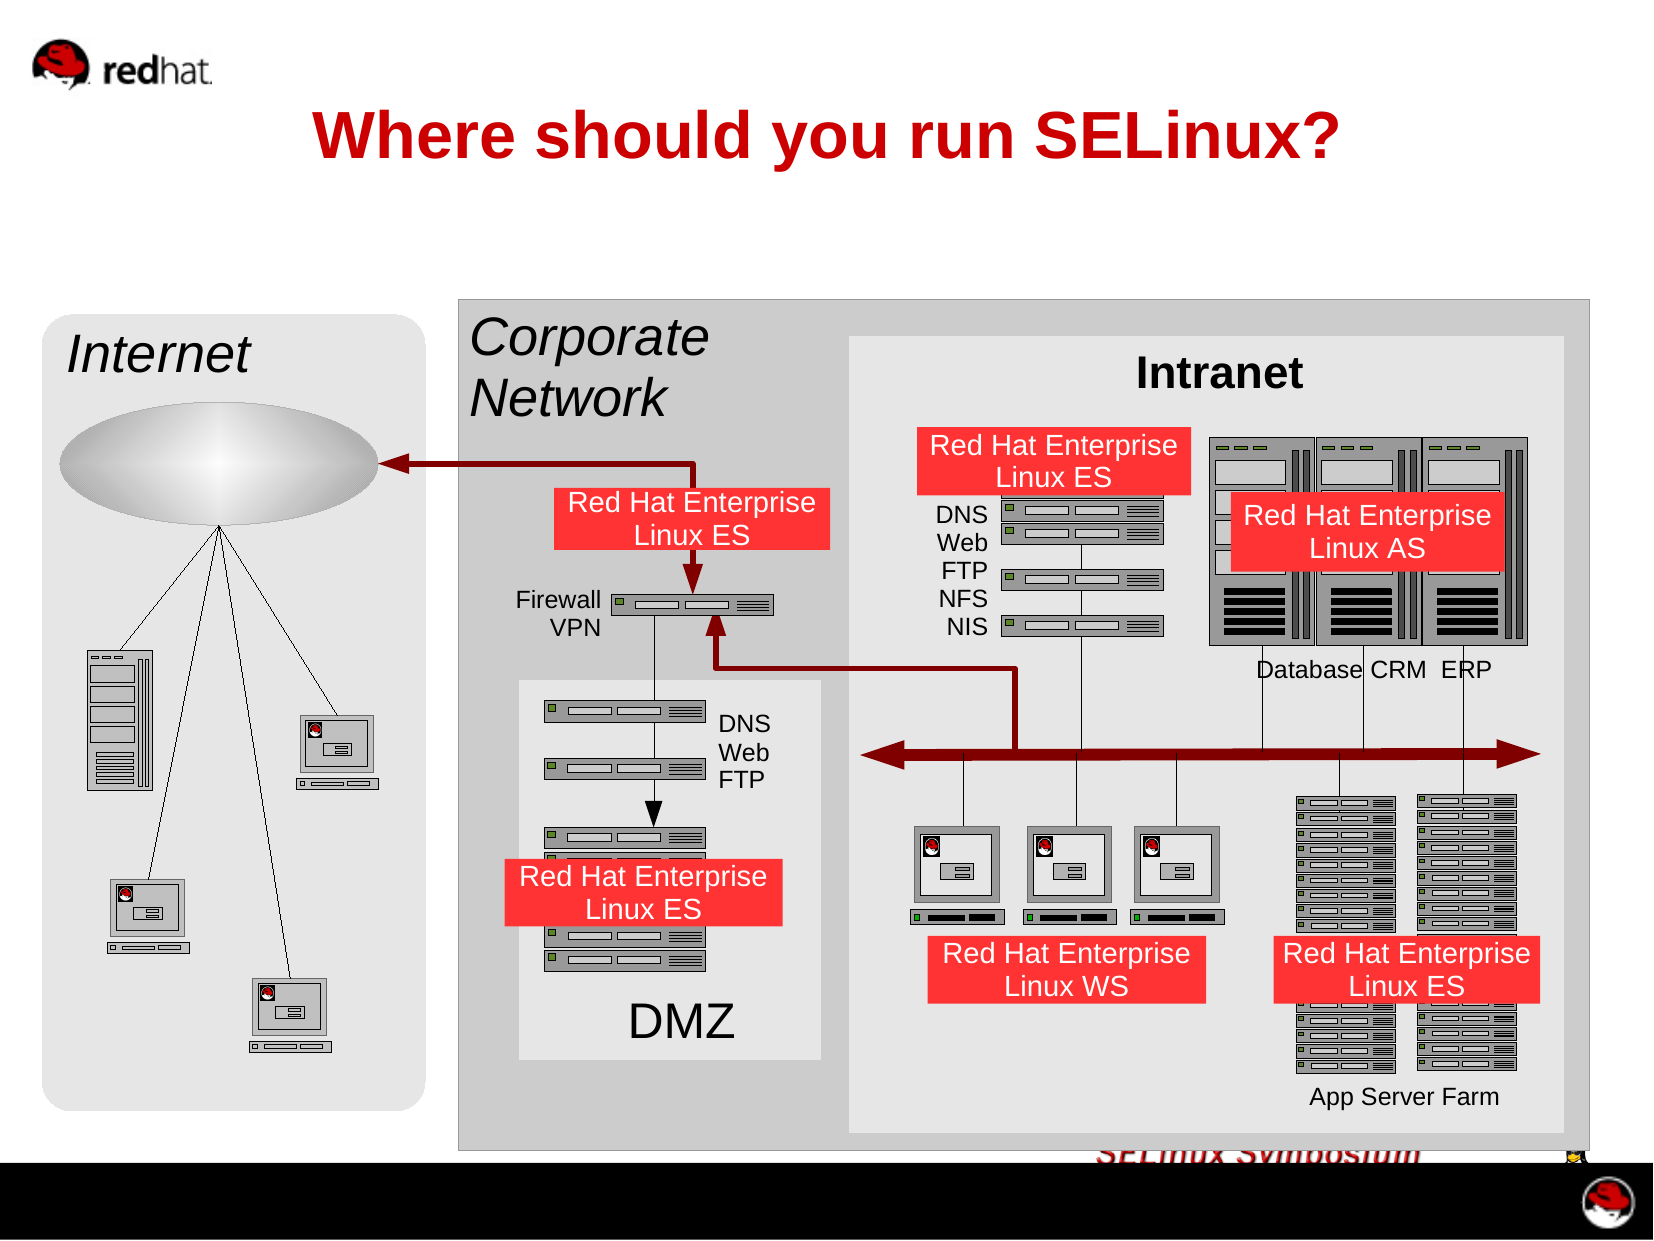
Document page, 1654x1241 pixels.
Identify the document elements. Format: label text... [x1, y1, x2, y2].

picture [260, 985, 275, 1001]
text_box DMZ [627, 993, 745, 1068]
text_box Red Hat Enterprise Linux ES [554, 487, 831, 550]
text_box Intranet [1135, 346, 1422, 422]
text_box Red Hat Enterprise Linux AS [1230, 492, 1505, 572]
text_box [1364, 696, 1463, 748]
picture [1036, 836, 1053, 857]
text_box Red Hat Enterprise Linux ES [917, 427, 1192, 496]
picture [1577, 1173, 1640, 1235]
text_box Red Hat Enterprise Linux ES [1273, 935, 1541, 1004]
text_box App Server Farm [1309, 1082, 1604, 1123]
picture [308, 722, 322, 738]
text_box Corporate Network [469, 306, 850, 468]
text_box Firewall VPN [515, 585, 673, 665]
picture [31, 37, 212, 98]
text_box Database CRM ERP [1255, 655, 1590, 696]
picture [1143, 836, 1160, 857]
text_box Red Hat Enterprise Linux ES [504, 858, 783, 927]
text_box [42, 314, 426, 1111]
text_box DNS Web FTP [718, 710, 778, 829]
text_box [0, 1162, 1653, 1240]
picture [923, 836, 940, 857]
text_box [458, 299, 1590, 1151]
text_box DNS Web FTP NFS NIS [935, 500, 995, 699]
picture [118, 886, 133, 902]
text_box [1263, 696, 1363, 748]
picture [1087, 1135, 1613, 1162]
text_box Internet [66, 323, 405, 405]
title Where should you run SELinux? [121, 55, 1534, 216]
text_box Red Hat Enterprise Linux WS [927, 935, 1207, 1004]
